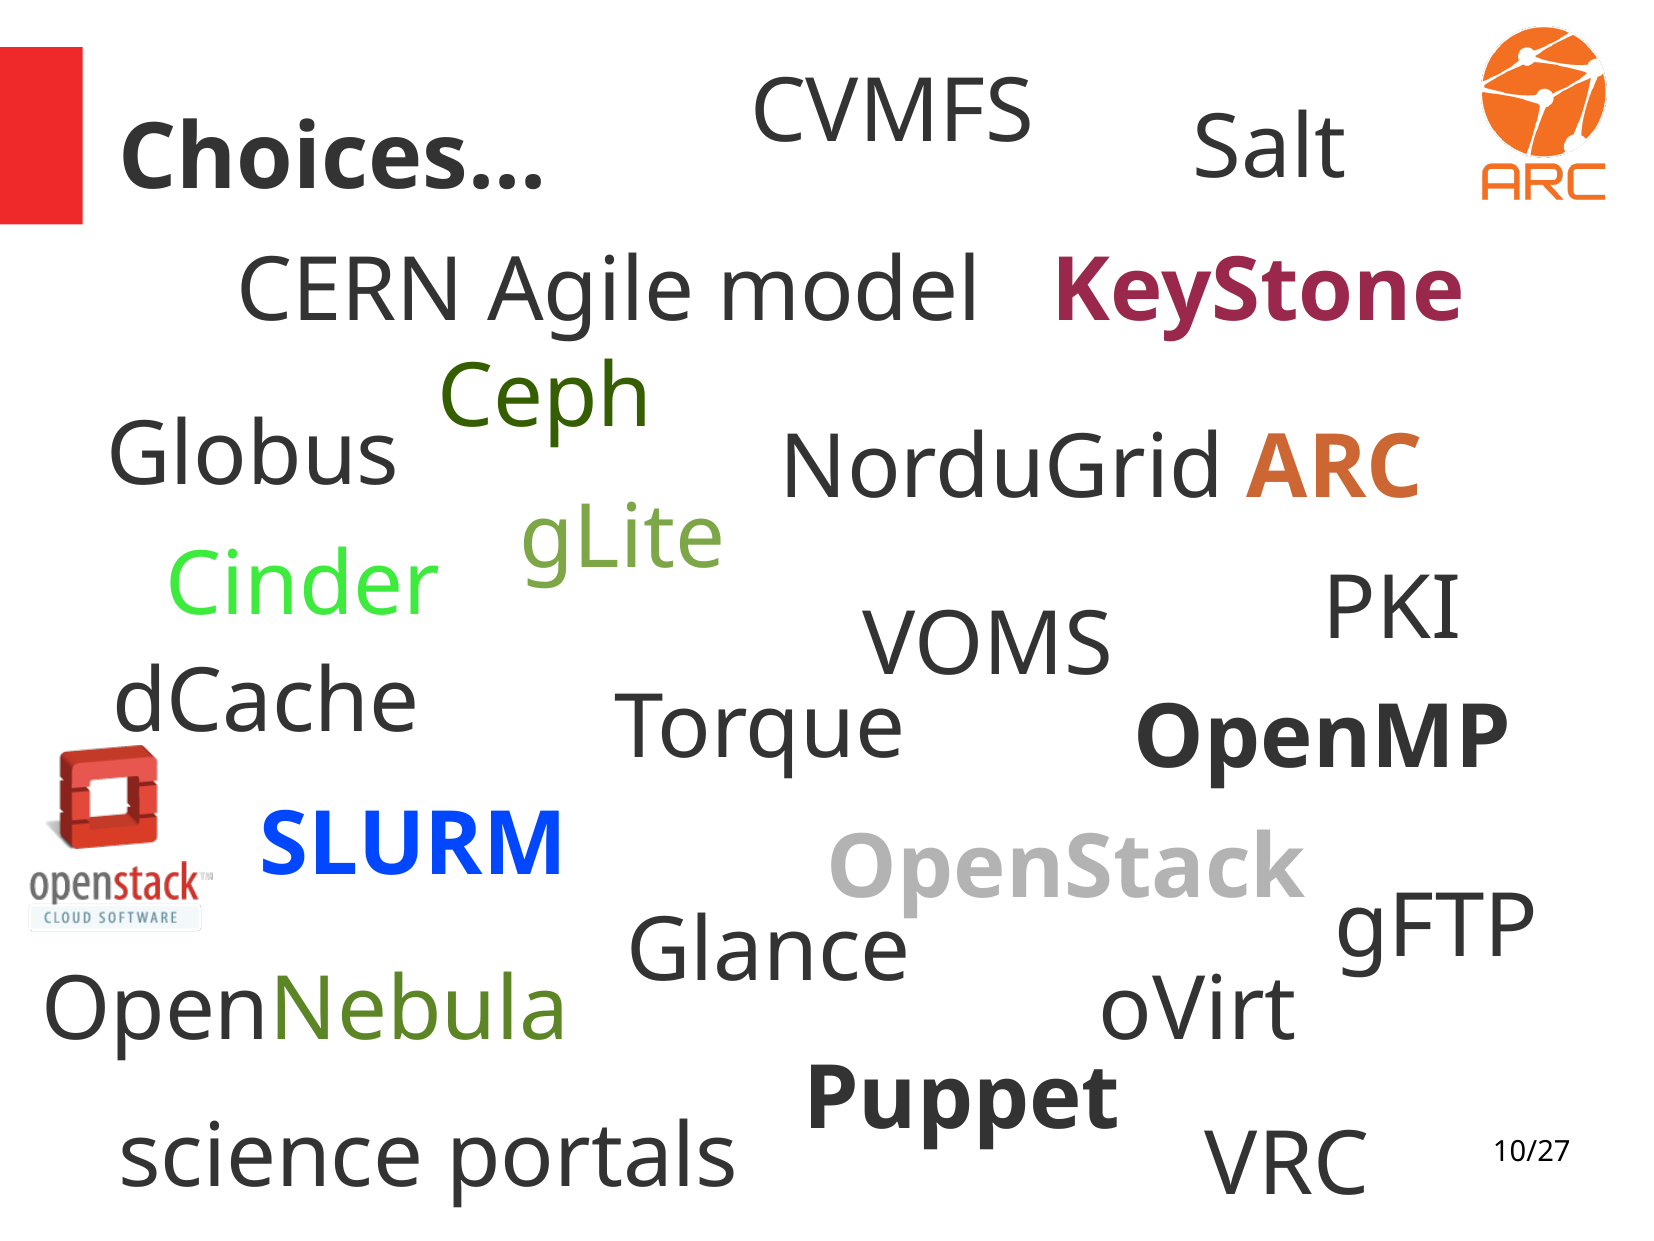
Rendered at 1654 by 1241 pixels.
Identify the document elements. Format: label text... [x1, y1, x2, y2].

list OpenMP [1062, 673, 1560, 791]
title Choices... [118, 49, 1571, 257]
list Globus [35, 389, 875, 507]
list PKI [1251, 543, 1548, 661]
list Ceph [366, 331, 827, 449]
picture [0, 720, 237, 958]
list gLite [448, 507, 1288, 590]
list CERN Agile model [165, 225, 1028, 402]
list KeyStone [980, 225, 1583, 343]
list Salt [1122, 82, 1480, 200]
picture [1480, 25, 1607, 200]
list oVirt [1027, 944, 1654, 1062]
list Puppet [810, 1033, 1193, 1151]
list OpenNebula [0, 944, 810, 1121]
list Cinder [94, 519, 473, 626]
list gFTP [1263, 862, 1642, 969]
list OpenStack [755, 803, 1595, 921]
list VRC [1133, 1099, 1441, 1217]
list NorduGrid ARC [708, 402, 1548, 520]
list science portals [47, 1091, 886, 1209]
list Glance [555, 885, 981, 993]
list SLURM [237, 779, 656, 897]
list CVMFS [679, 47, 1069, 165]
list dCache [41, 636, 562, 758]
list VOMS [791, 579, 1630, 697]
list Torque [543, 662, 1062, 780]
